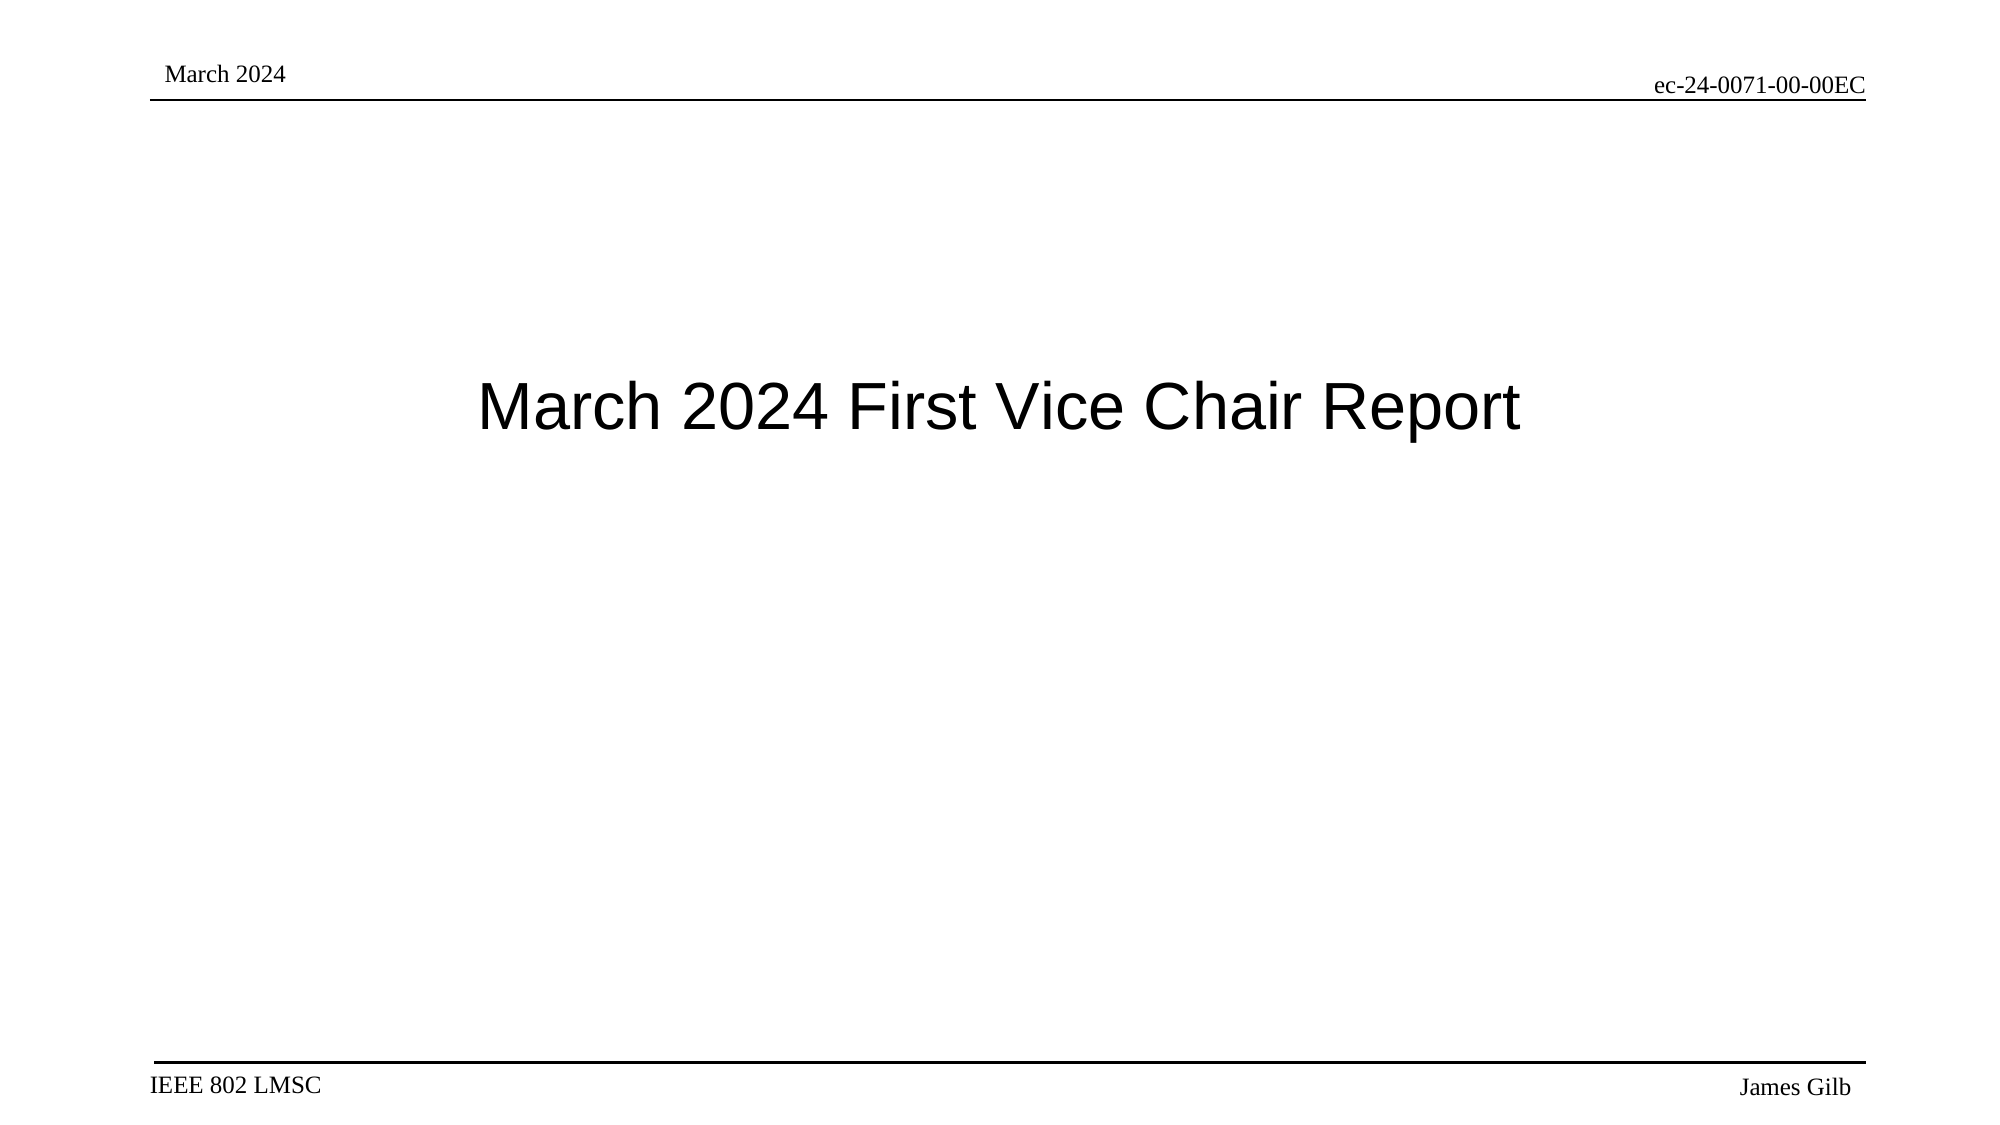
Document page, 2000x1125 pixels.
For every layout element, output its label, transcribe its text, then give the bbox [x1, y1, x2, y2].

subtitle March 2024 First Vice Chair Report [125, 112, 1876, 693]
